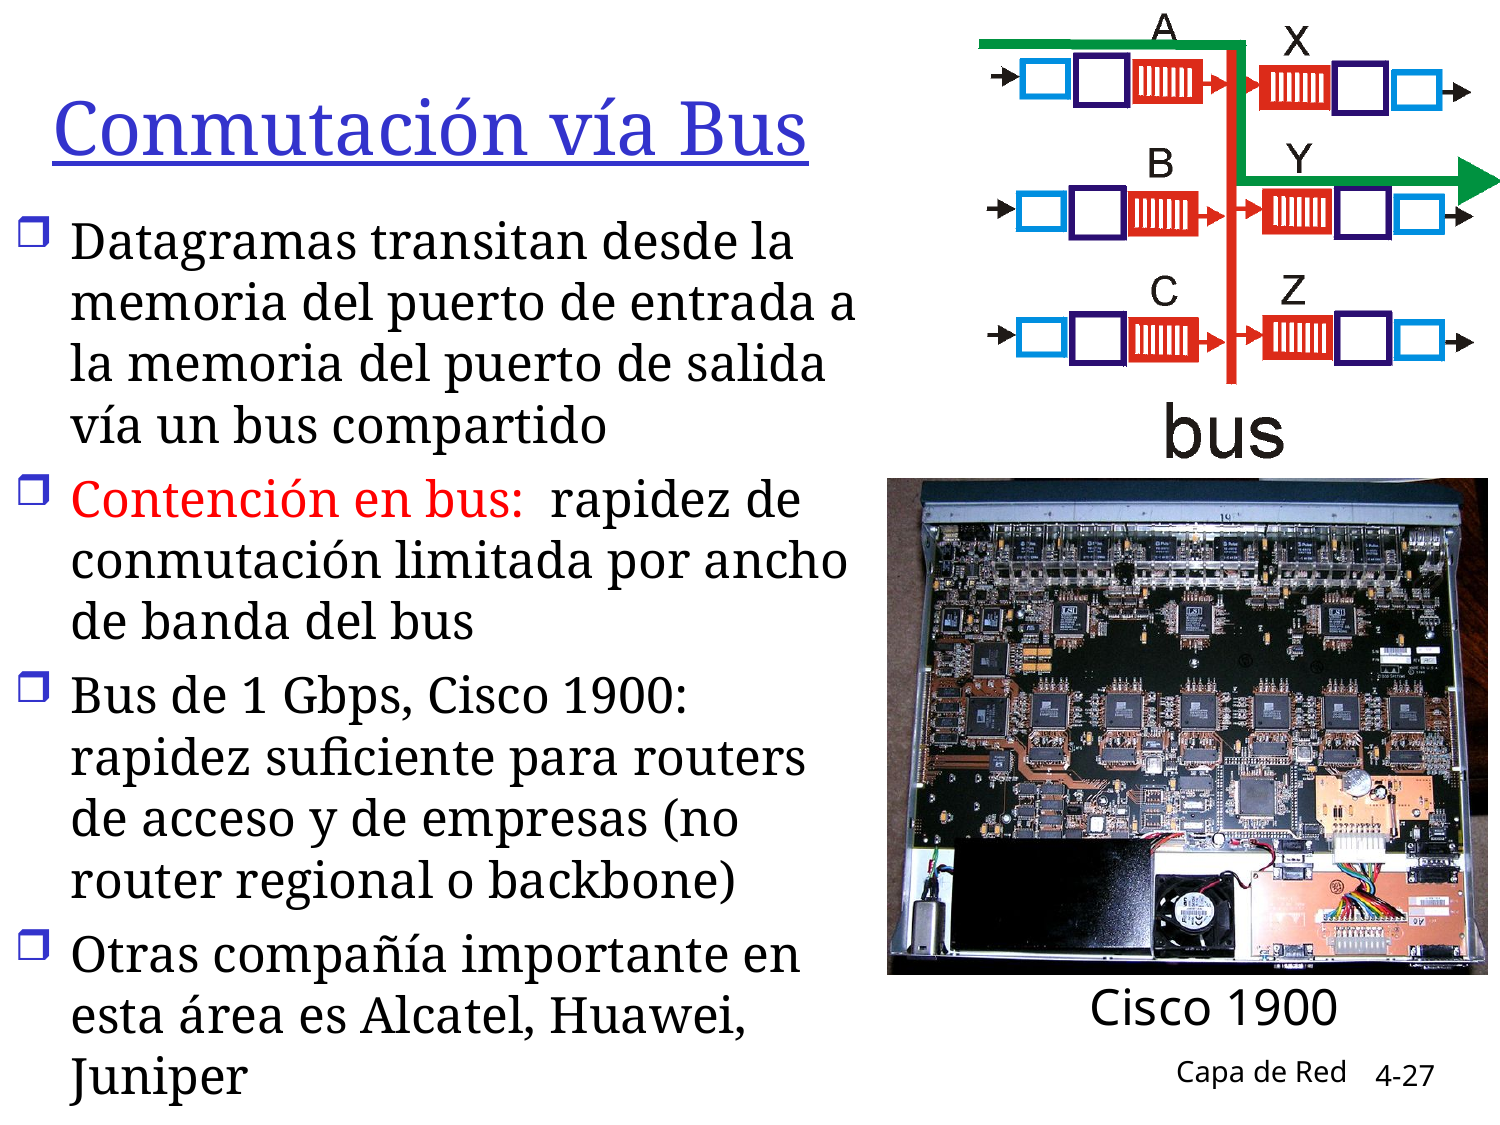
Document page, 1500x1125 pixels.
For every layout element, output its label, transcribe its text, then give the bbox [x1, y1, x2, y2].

list Datagramas transitan desde la memoria del puerto de entrada a la memoria del puerto de salida vía un bus compartido Contención en bus: rapidez de conmutación limitada por ancho de banda del bus Bus de 1 Gbps, Cisco 1900: rapidez suficiente para routers de acceso y de empresas (no router regional o backbone) Otras compañía importante en esta área es Alcatel, Huawei, Juniper Cisco (San Francisco), parte el 1984, con dos emprendedores. En dos años alcanza ganancias de 250.000US$/mes. [0, 202, 888, 1084]
text_box Cisco 1900 [1074, 974, 1363, 1056]
title Conmutación vía Bus [37, 71, 867, 184]
picture [968, 0, 1500, 465]
picture [887, 478, 1488, 976]
